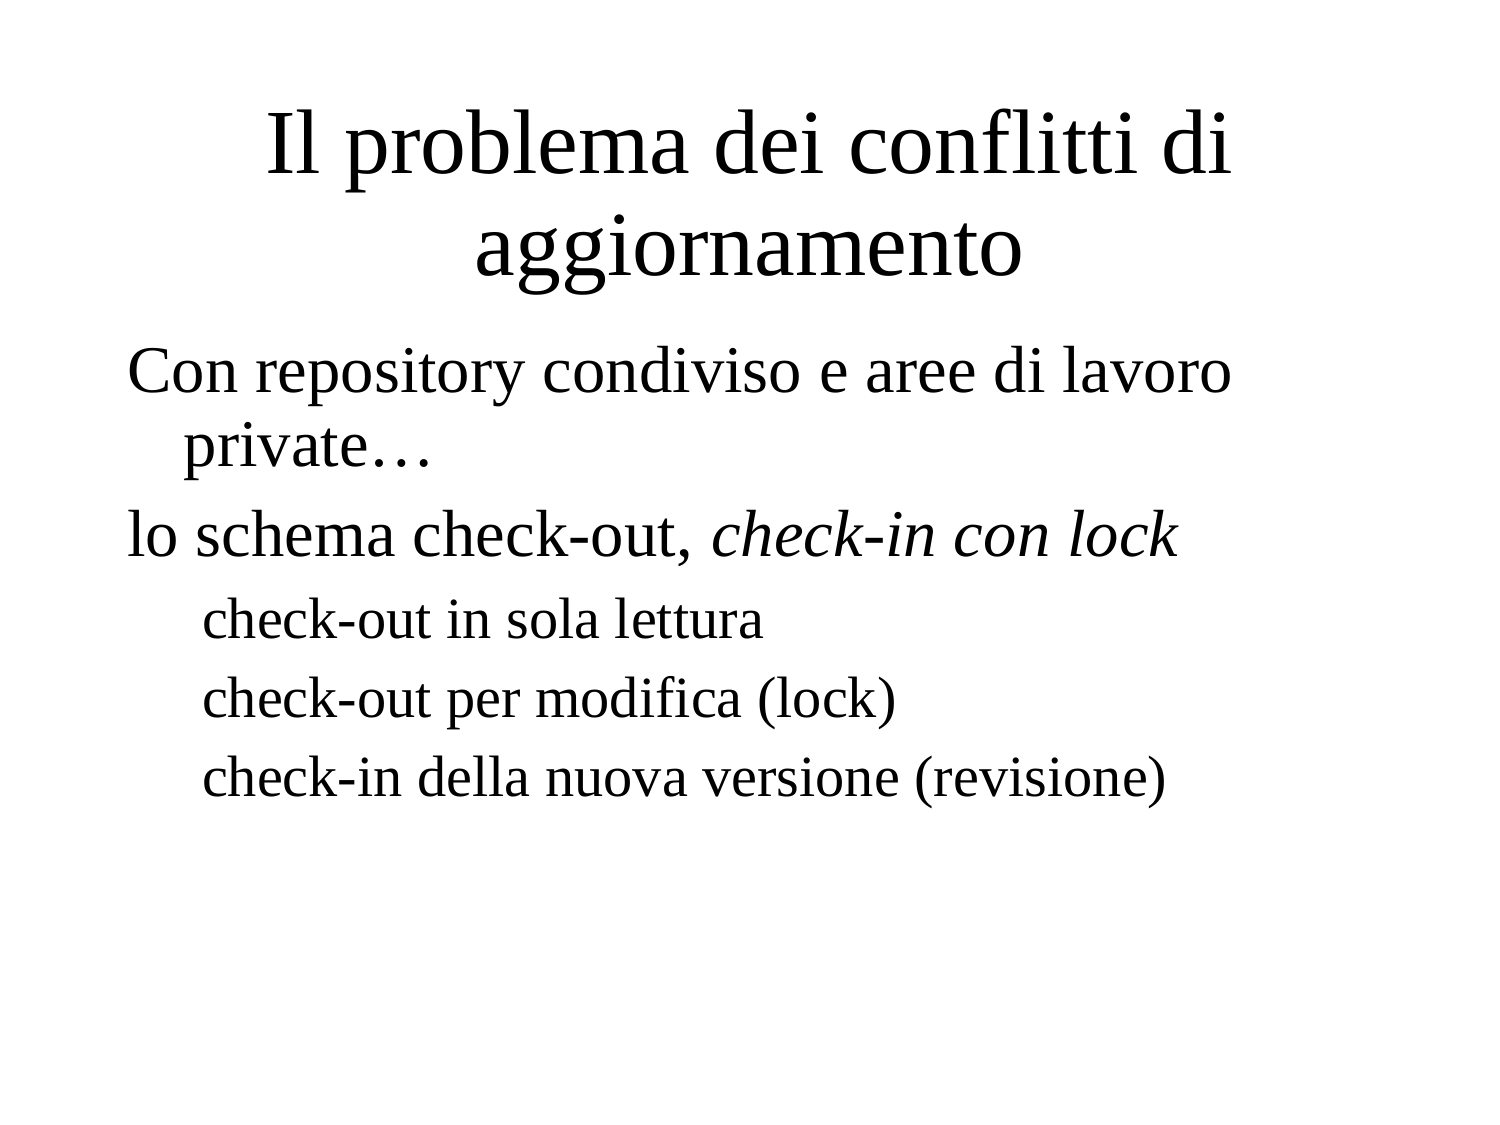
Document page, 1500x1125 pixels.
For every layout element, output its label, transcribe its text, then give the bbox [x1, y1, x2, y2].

list Con repository condiviso e aree di lavoro private… lo schema check-out, check-in con lock check-out in sola lettura check-out per modifica (lock) check-in della nuova versione (revisione) [112, 324, 1388, 1001]
title Il problema dei conflitti di aggiornamento [112, 76, 1388, 312]
